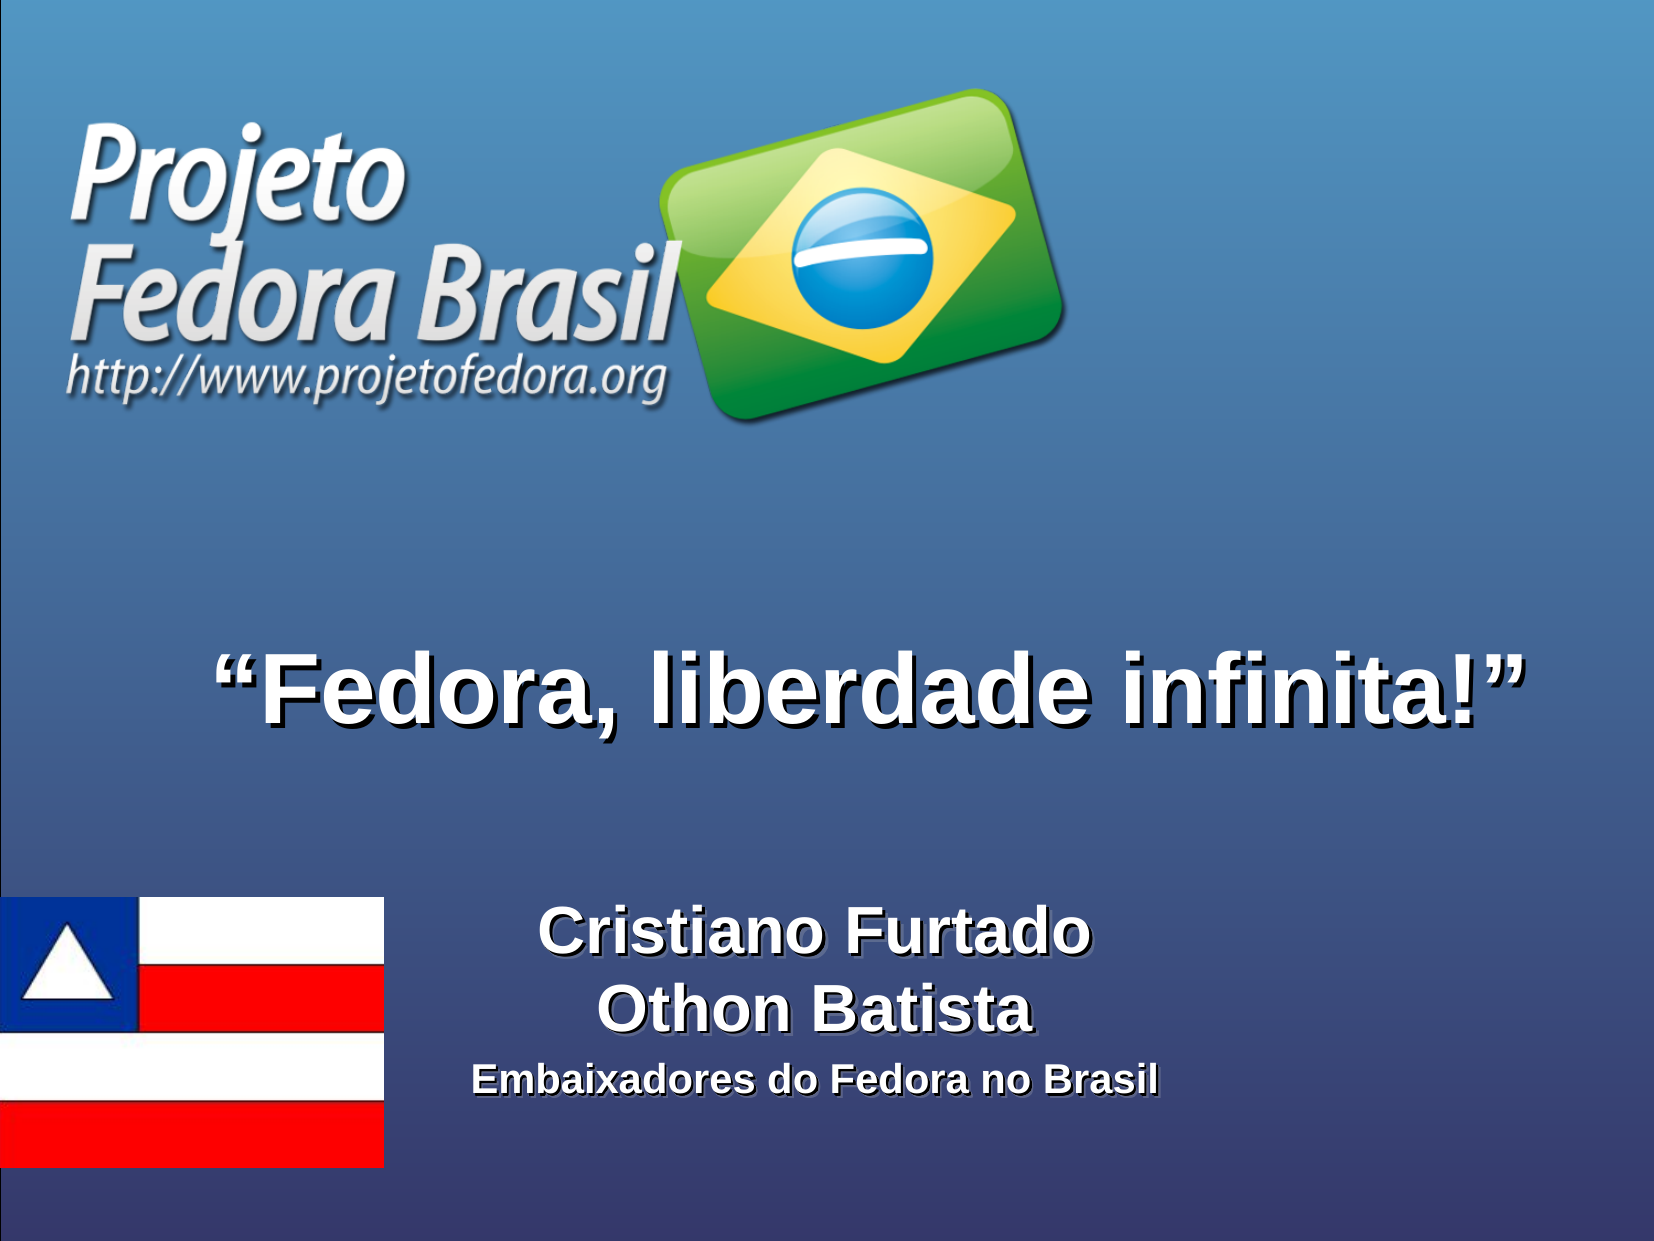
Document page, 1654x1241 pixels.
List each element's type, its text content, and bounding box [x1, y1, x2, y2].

picture [0, 897, 384, 1168]
text_box [0, 0, 1654, 1241]
list Cristiano Furtado Othon Batista Embaixadores do Fedora no Brasil [153, 915, 1459, 1223]
text_box “Fedora, liberdade infinita!” [194, 625, 1546, 792]
picture [29, 76, 1099, 432]
